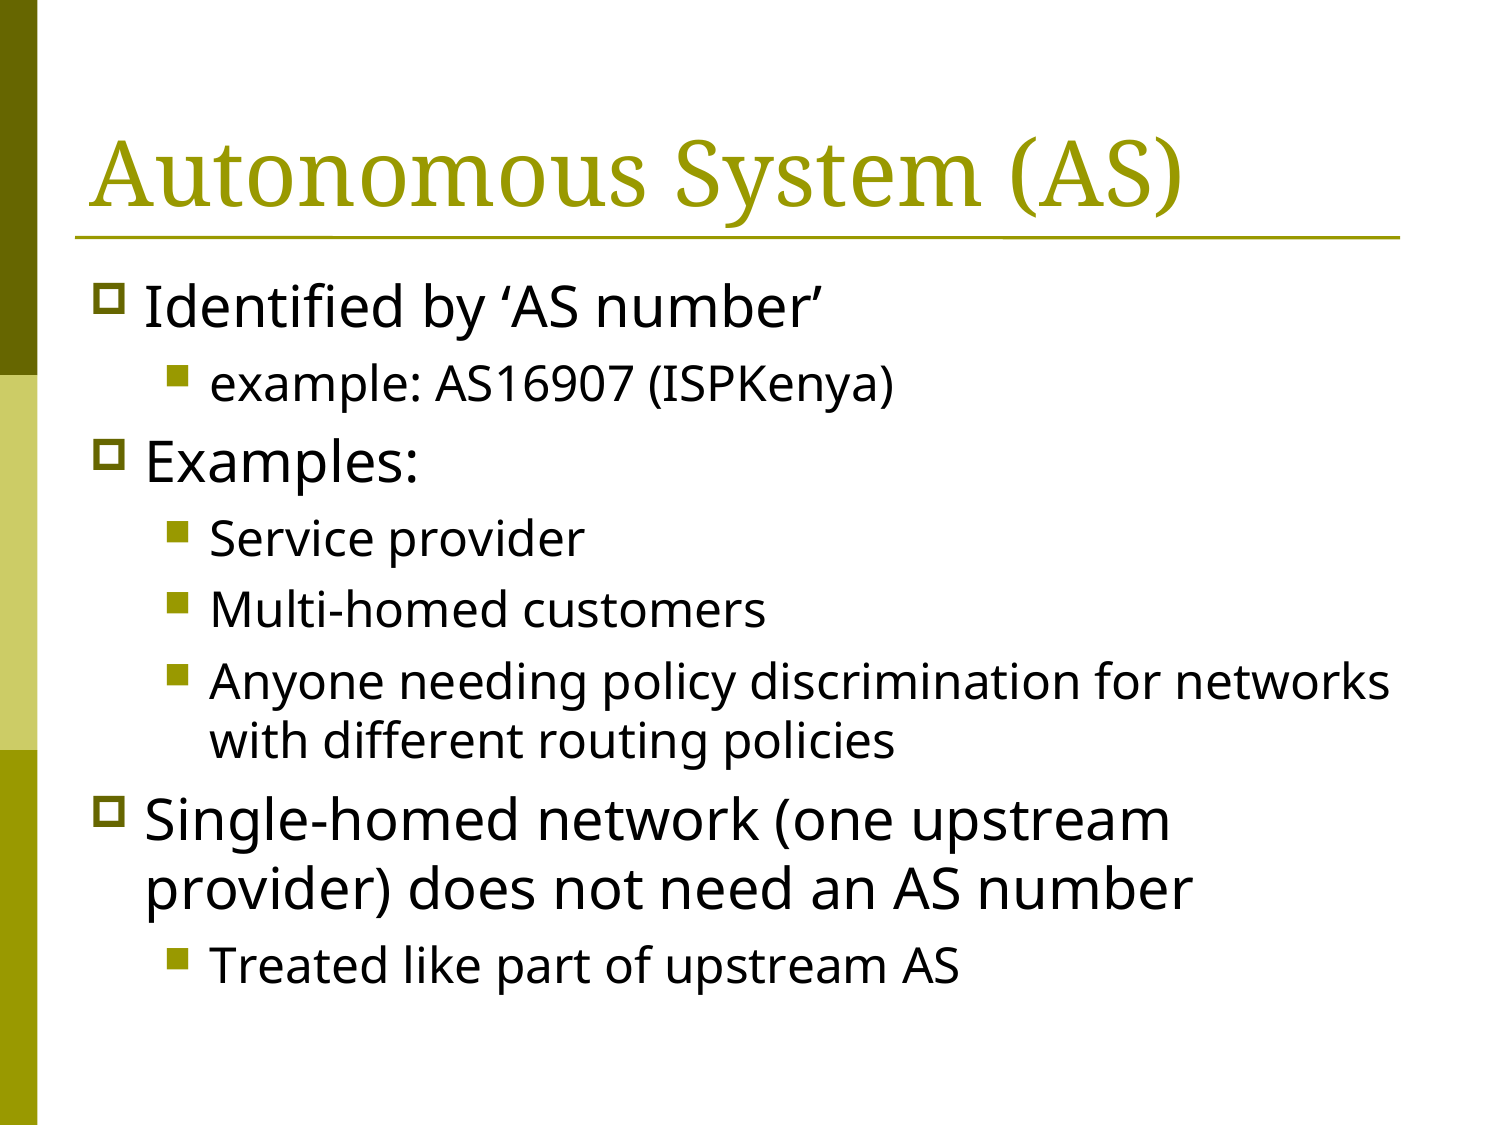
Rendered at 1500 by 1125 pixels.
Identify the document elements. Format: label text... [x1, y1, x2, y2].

list Identified by ‘AS number’ example: AS16907 (ISPKenya) Examples: Service provider Multi-homed customers Anyone needing policy discrimination for networks with different routing policies Single-homed network (one upstream provider) does not need an AS number Treated like part of upstream AS [75, 262, 1426, 1006]
title Autonomous System (AS) [75, 45, 1426, 233]
